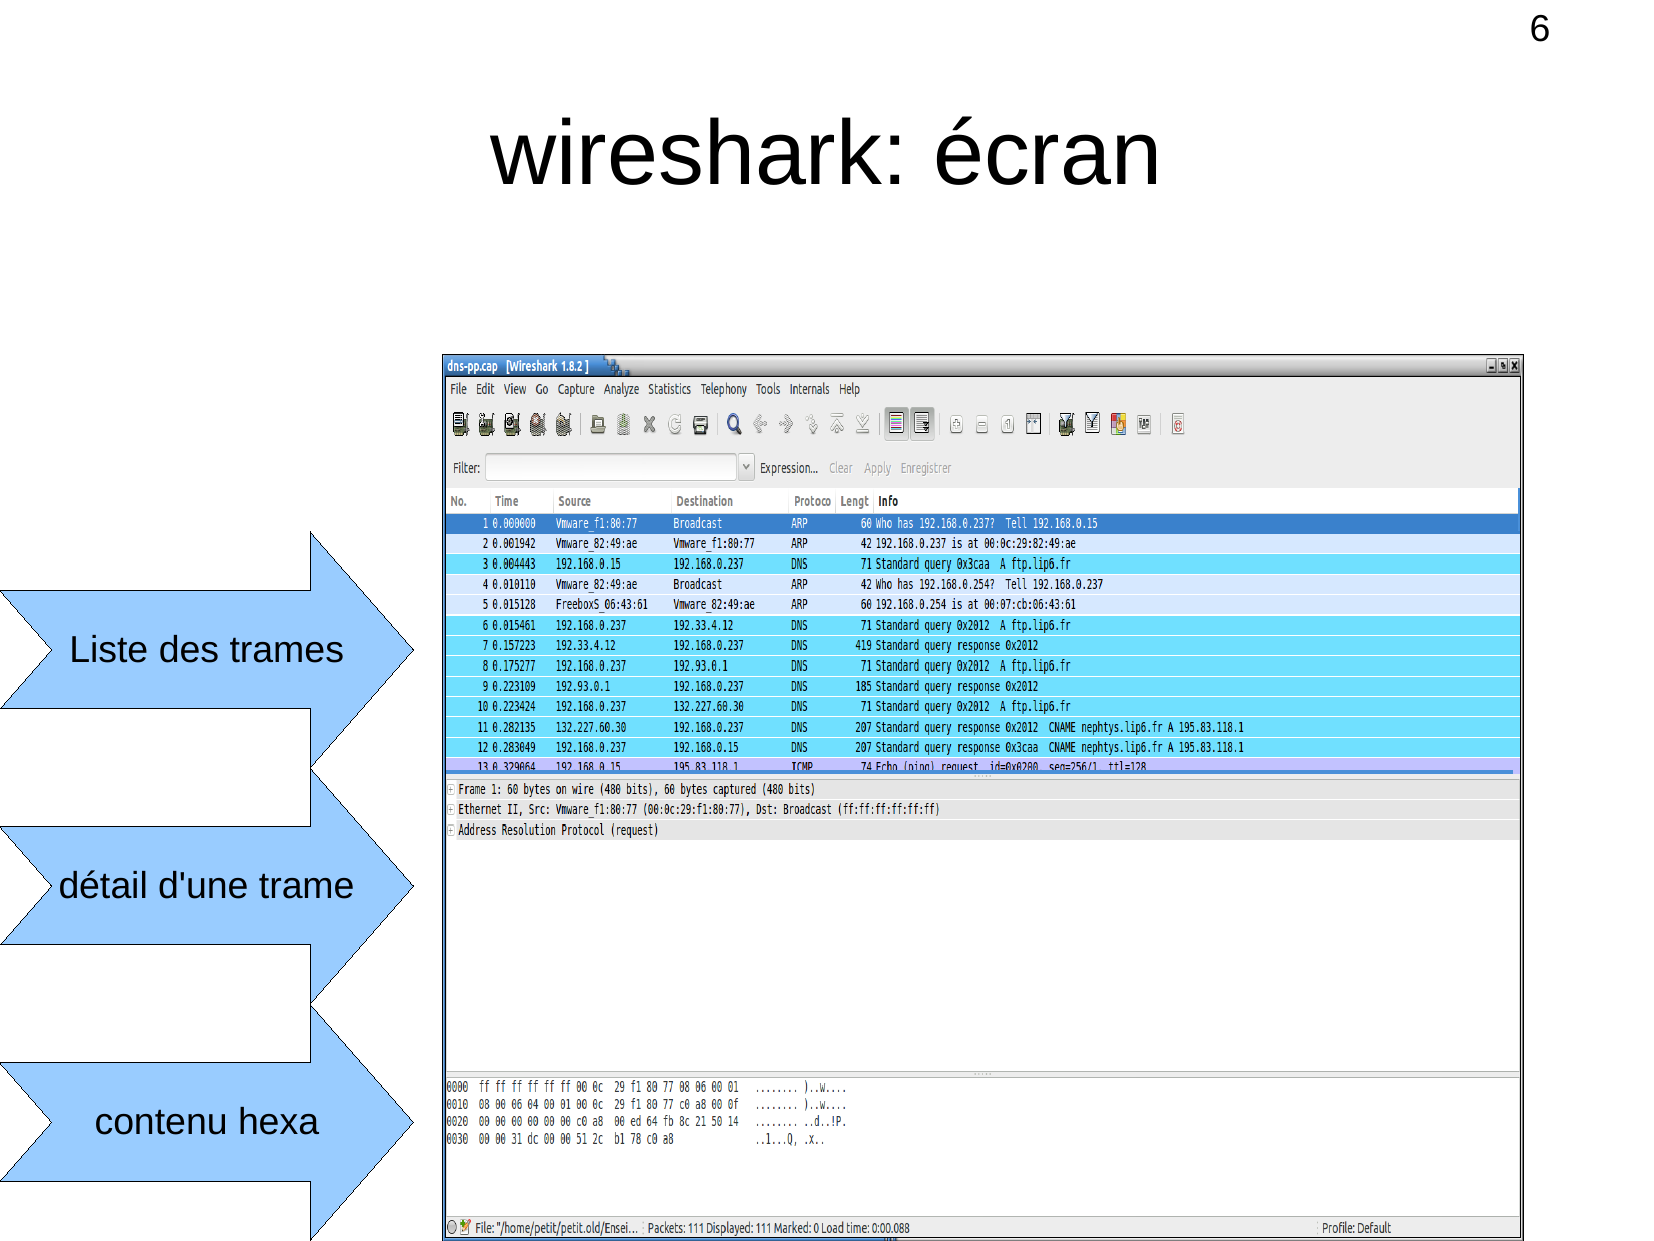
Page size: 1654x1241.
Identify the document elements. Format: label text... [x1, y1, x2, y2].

title wireshark: écran [82, 56, 1571, 250]
text_box détail d'une trame [0, 767, 414, 1004]
text_box contenu hexa [0, 1004, 414, 1241]
picture [442, 354, 1524, 1241]
text_box Liste des trames [0, 531, 414, 767]
